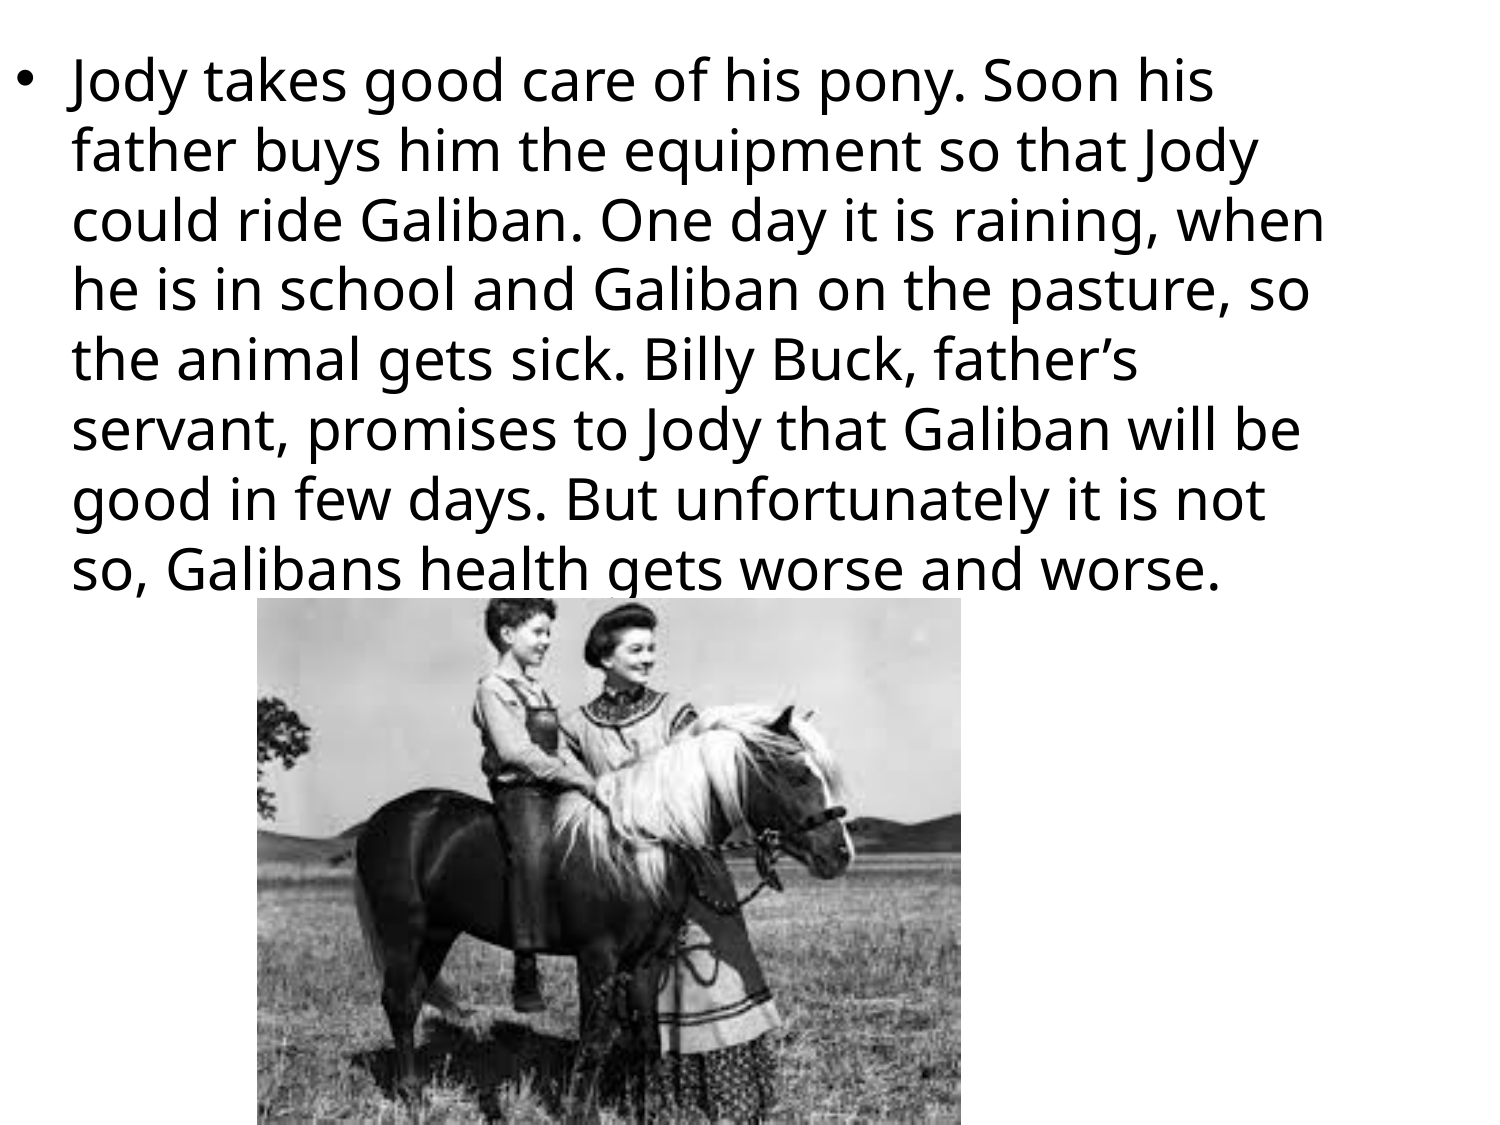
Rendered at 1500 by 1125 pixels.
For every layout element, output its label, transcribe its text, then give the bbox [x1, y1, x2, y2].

list Jody takes good care of his pony. Soon his father buys him the equipment so that Jody could ride Galiban. One day it is raining, when he is in school and Galiban on the pasture, so the animal gets sick. Billy Buck, father’s servant, promises to Jody that Galiban will be good in few days. But unfortunately it is not so, Galibans health gets worse and worse. [0, 35, 1350, 778]
picture [257, 598, 961, 1125]
